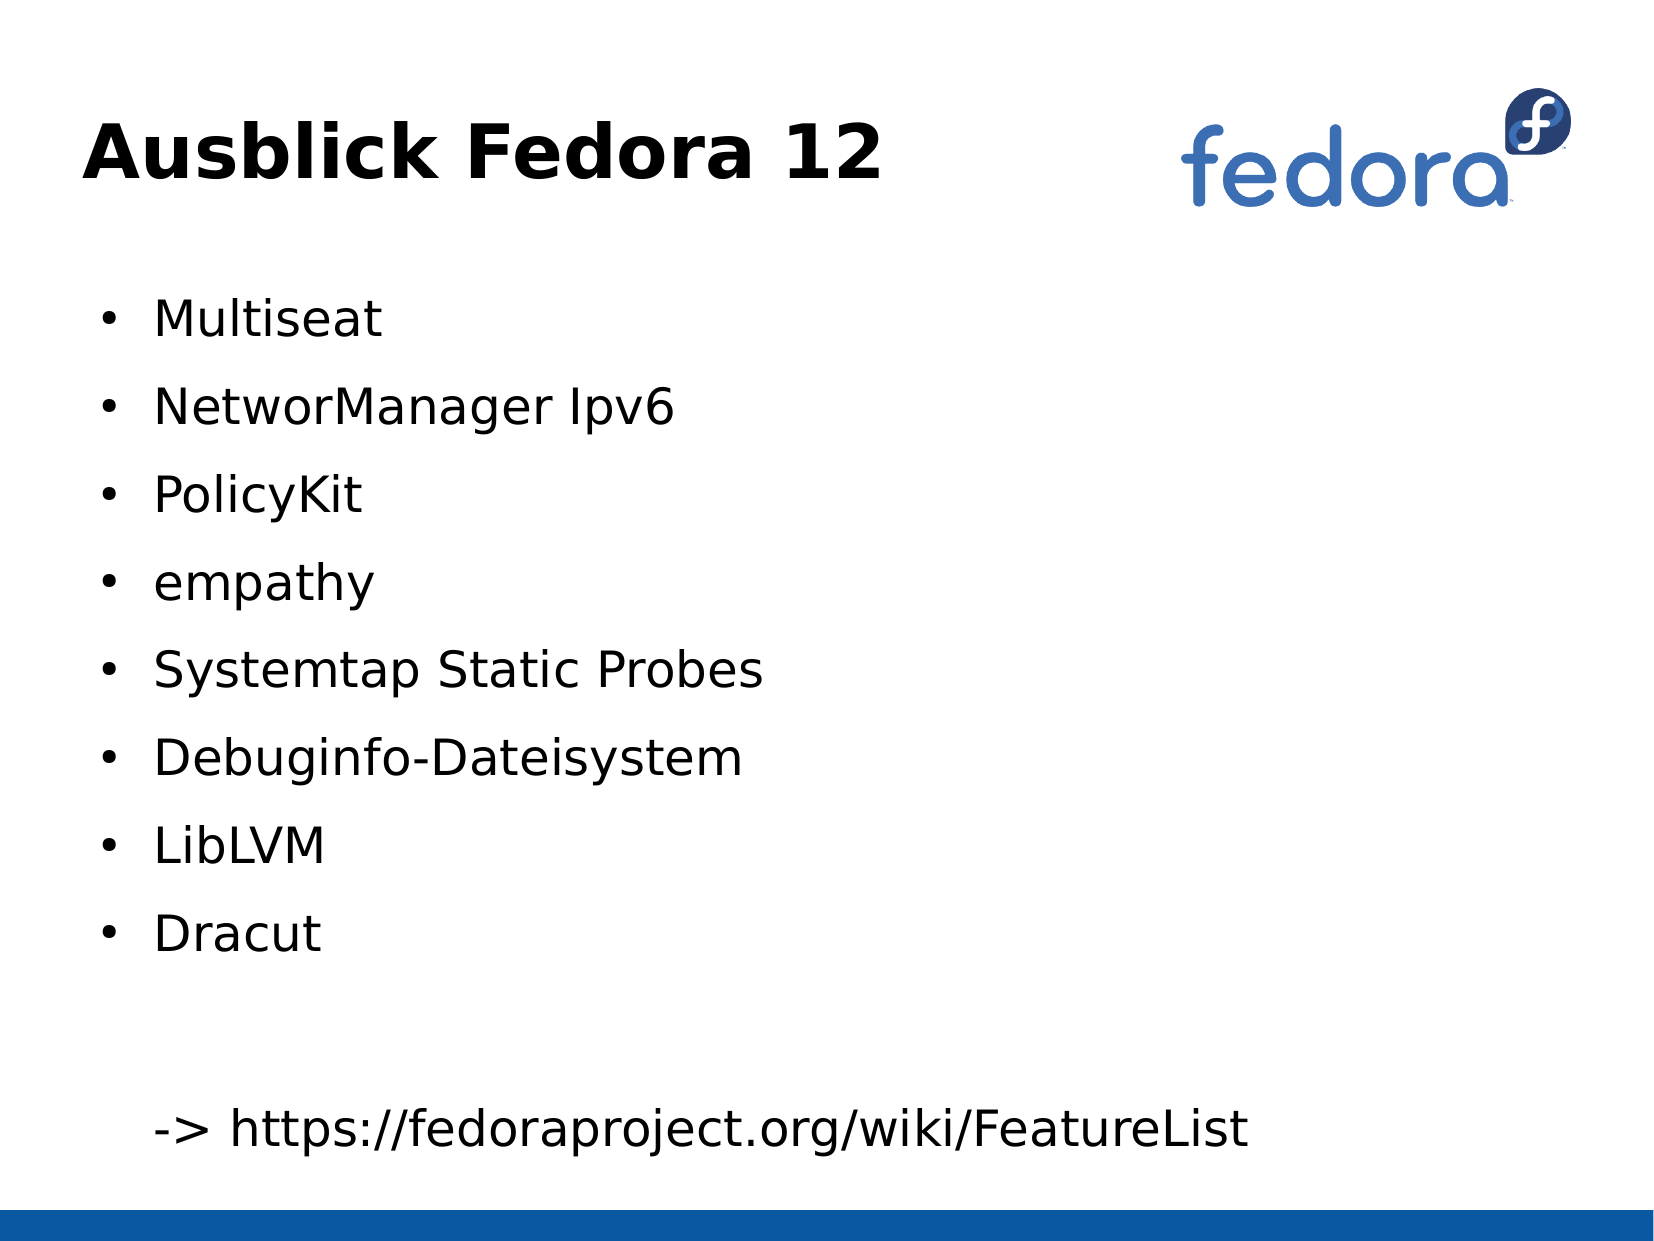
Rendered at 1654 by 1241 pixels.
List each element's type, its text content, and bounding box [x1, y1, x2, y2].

list Multiseat NetworManager Ipv6 PolicyKit empathy Systemtap Static Probes Debuginfo-Dateisystem LibLVM Dracut -> https://fedoraproject.org/wiki/FeatureList [82, 290, 1571, 1158]
picture [1182, 88, 1571, 207]
title Ausblick Fedora 12 [82, 49, 1182, 257]
picture [0, 1210, 1654, 1241]
